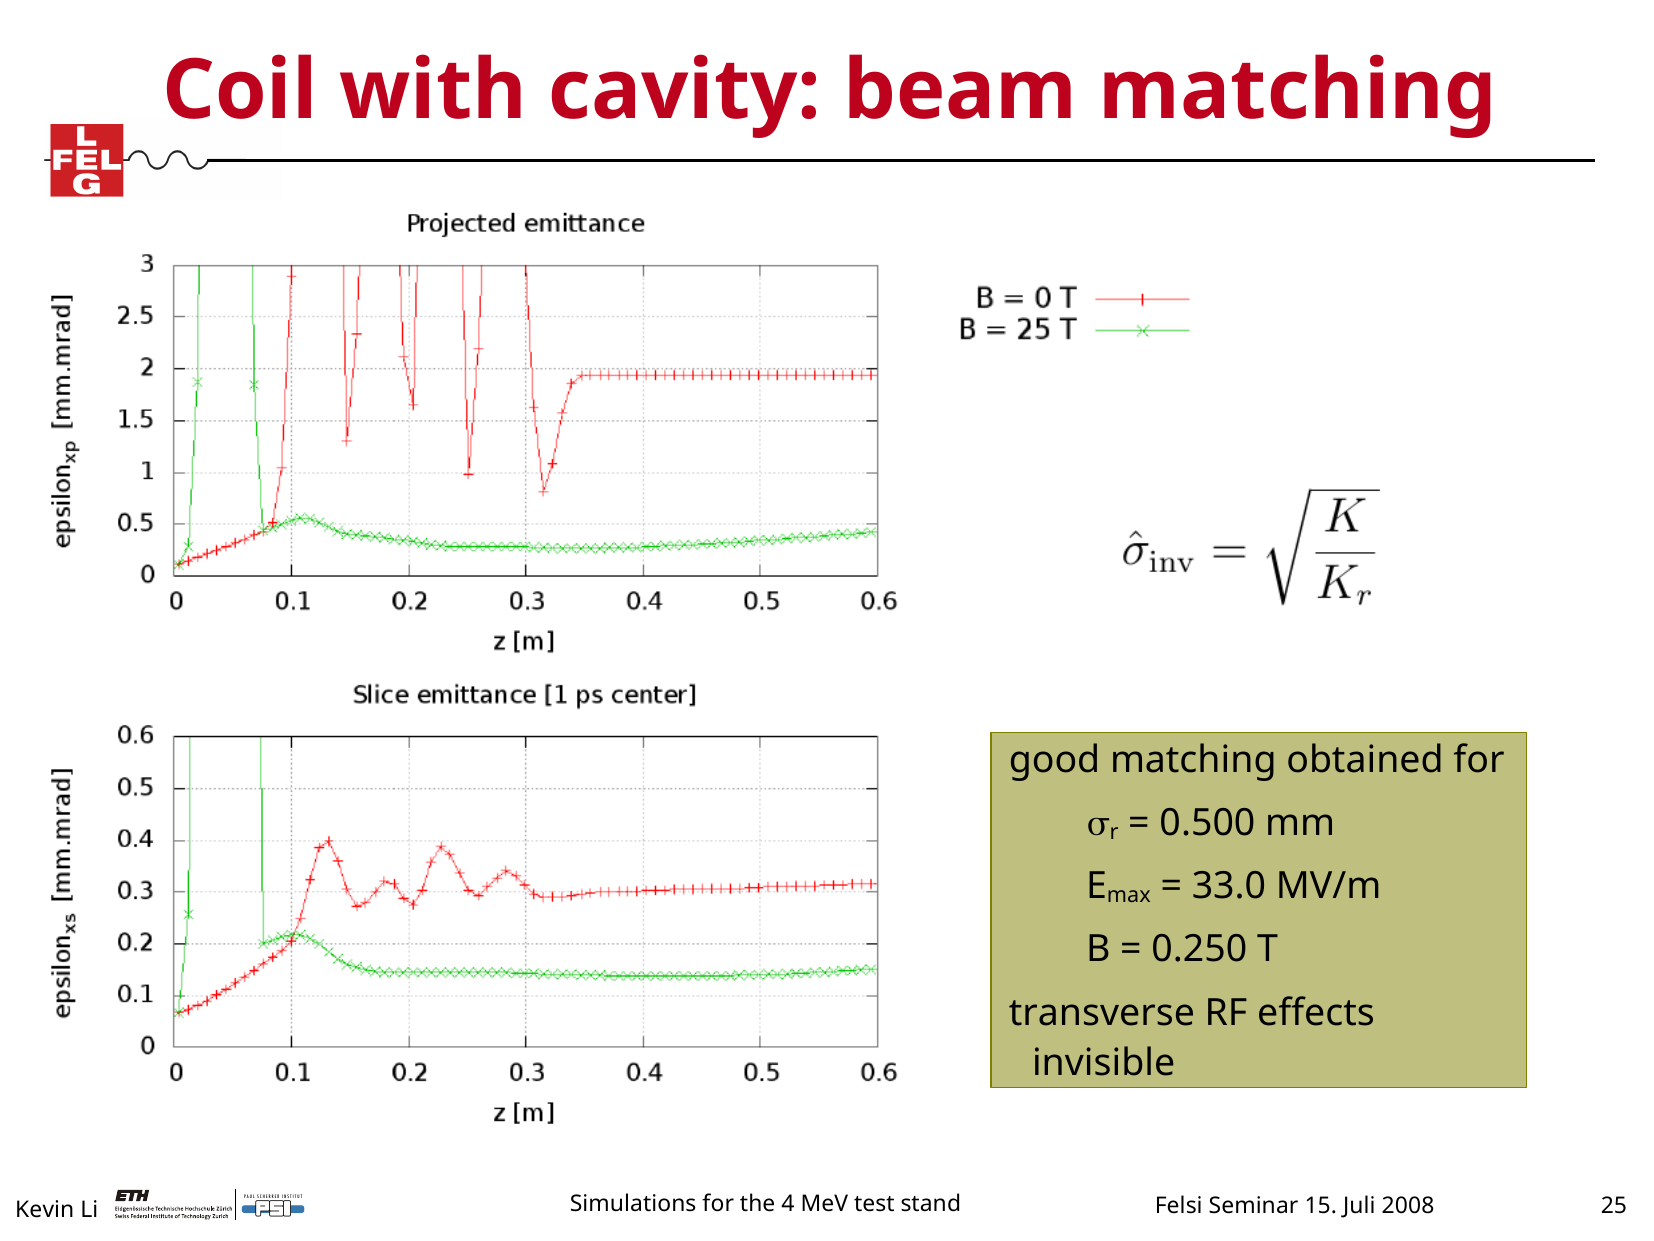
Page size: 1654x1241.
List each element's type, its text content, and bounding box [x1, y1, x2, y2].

picture [38, 118, 916, 1140]
picture [1101, 478, 1388, 619]
picture [238, 1189, 308, 1220]
title Coil with cavity: beam matching [124, 17, 1537, 156]
text_box good matching obtained for r = 0.500 mm Emax = 33.0 MV/m B = 0.250 T transverse RF effects invisible [991, 732, 1527, 1068]
picture [952, 280, 1213, 355]
